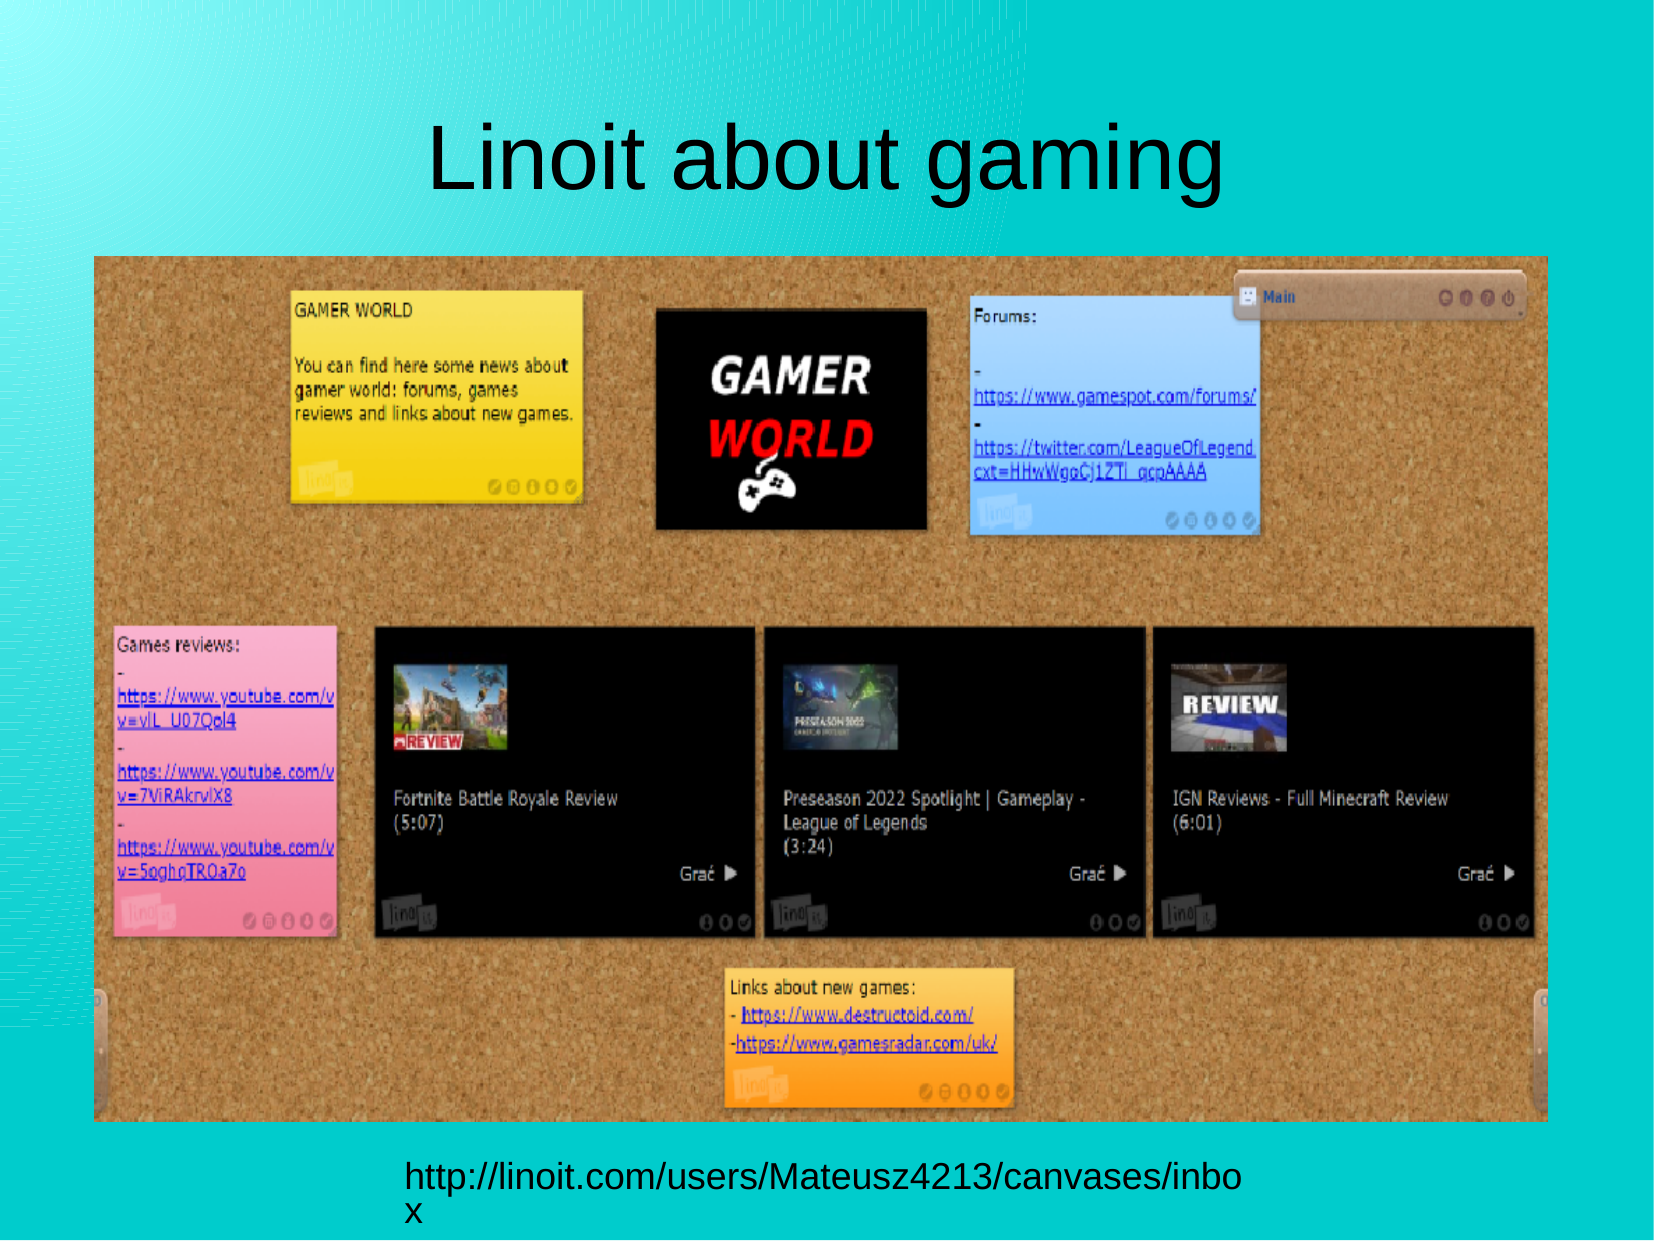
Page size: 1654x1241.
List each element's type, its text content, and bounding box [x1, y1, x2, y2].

text_box http://linoit.com/users/Mateusz4213/canvases/inbox [389, 1147, 1277, 1205]
title Linoit about gaming [82, 49, 1571, 257]
picture [94, 256, 1548, 1122]
